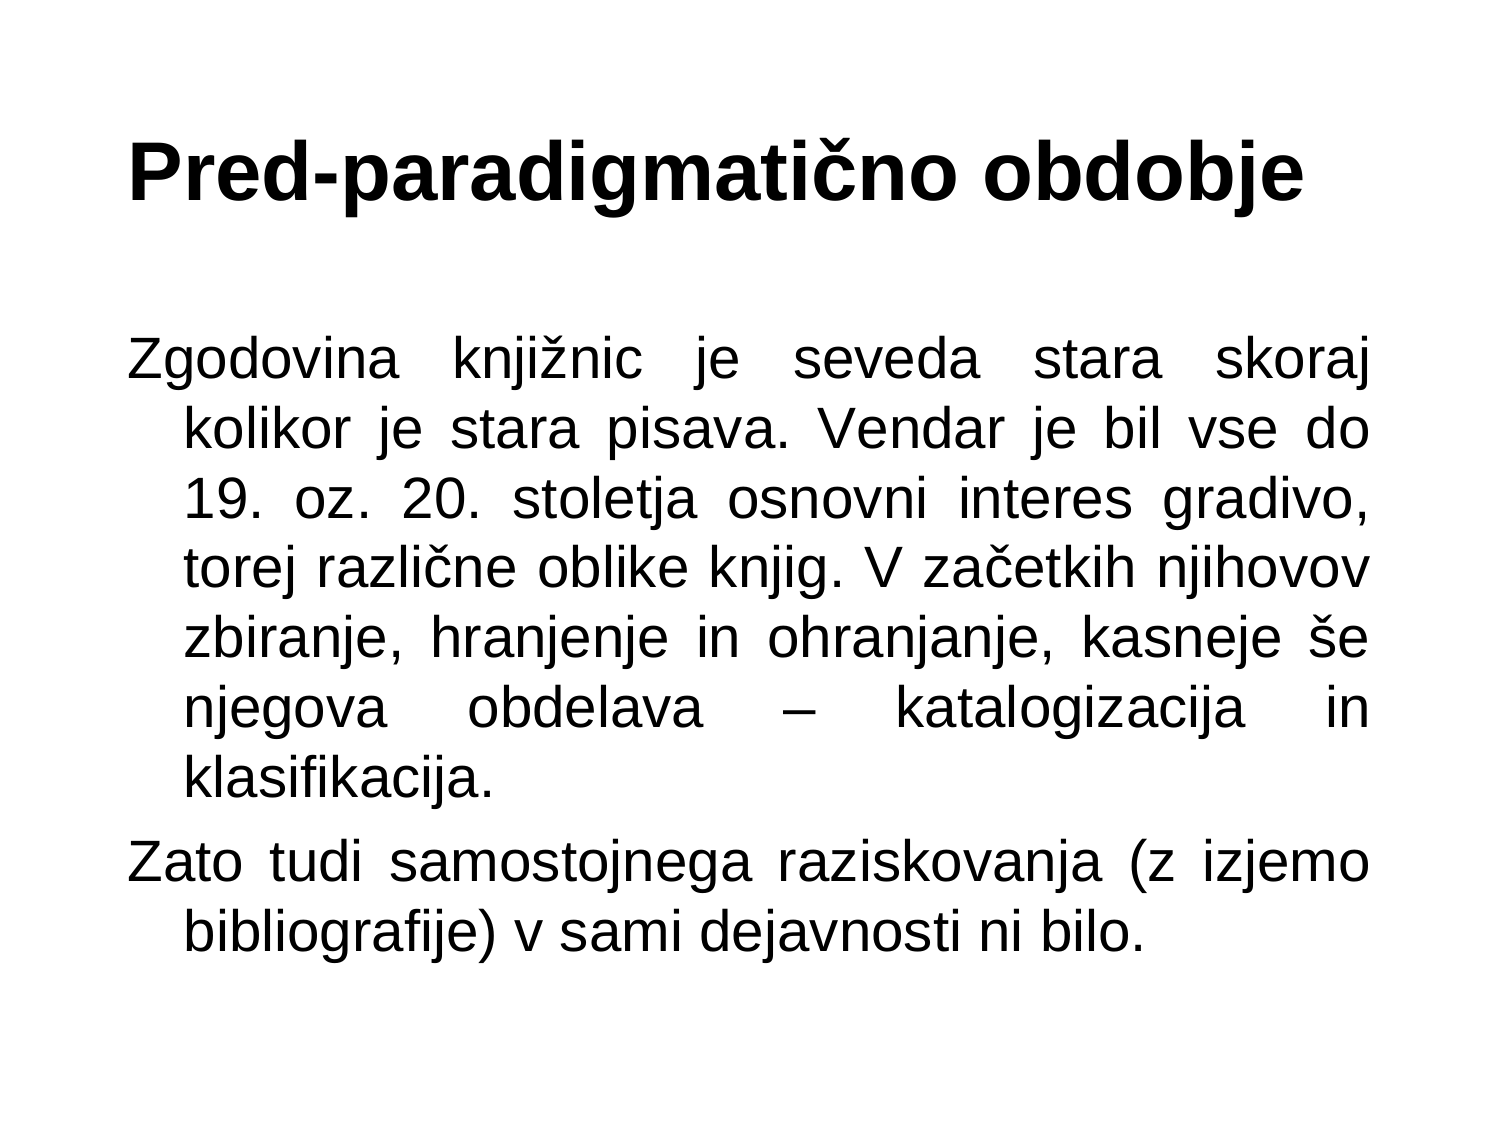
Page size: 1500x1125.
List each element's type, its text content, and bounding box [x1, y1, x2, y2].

list Zgodovina knjižnic je seveda stara skoraj kolikor je stara pisava. Vendar je bil vse do 19. oz. 20. stoletja osnovni interes gradivo, torej različne oblike knjig. V začetkih njihovov zbiranje, hranjenje in ohranjanje, kasneje še njegova obdelava – katalogizacija in klasifikacija. Zato tudi samostojnega raziskovanja (z izjemo bibliografije) v sami dejavnosti ni bilo. [112, 312, 1388, 988]
title Pred-paradigmatično obdobje [112, 37, 1388, 225]
